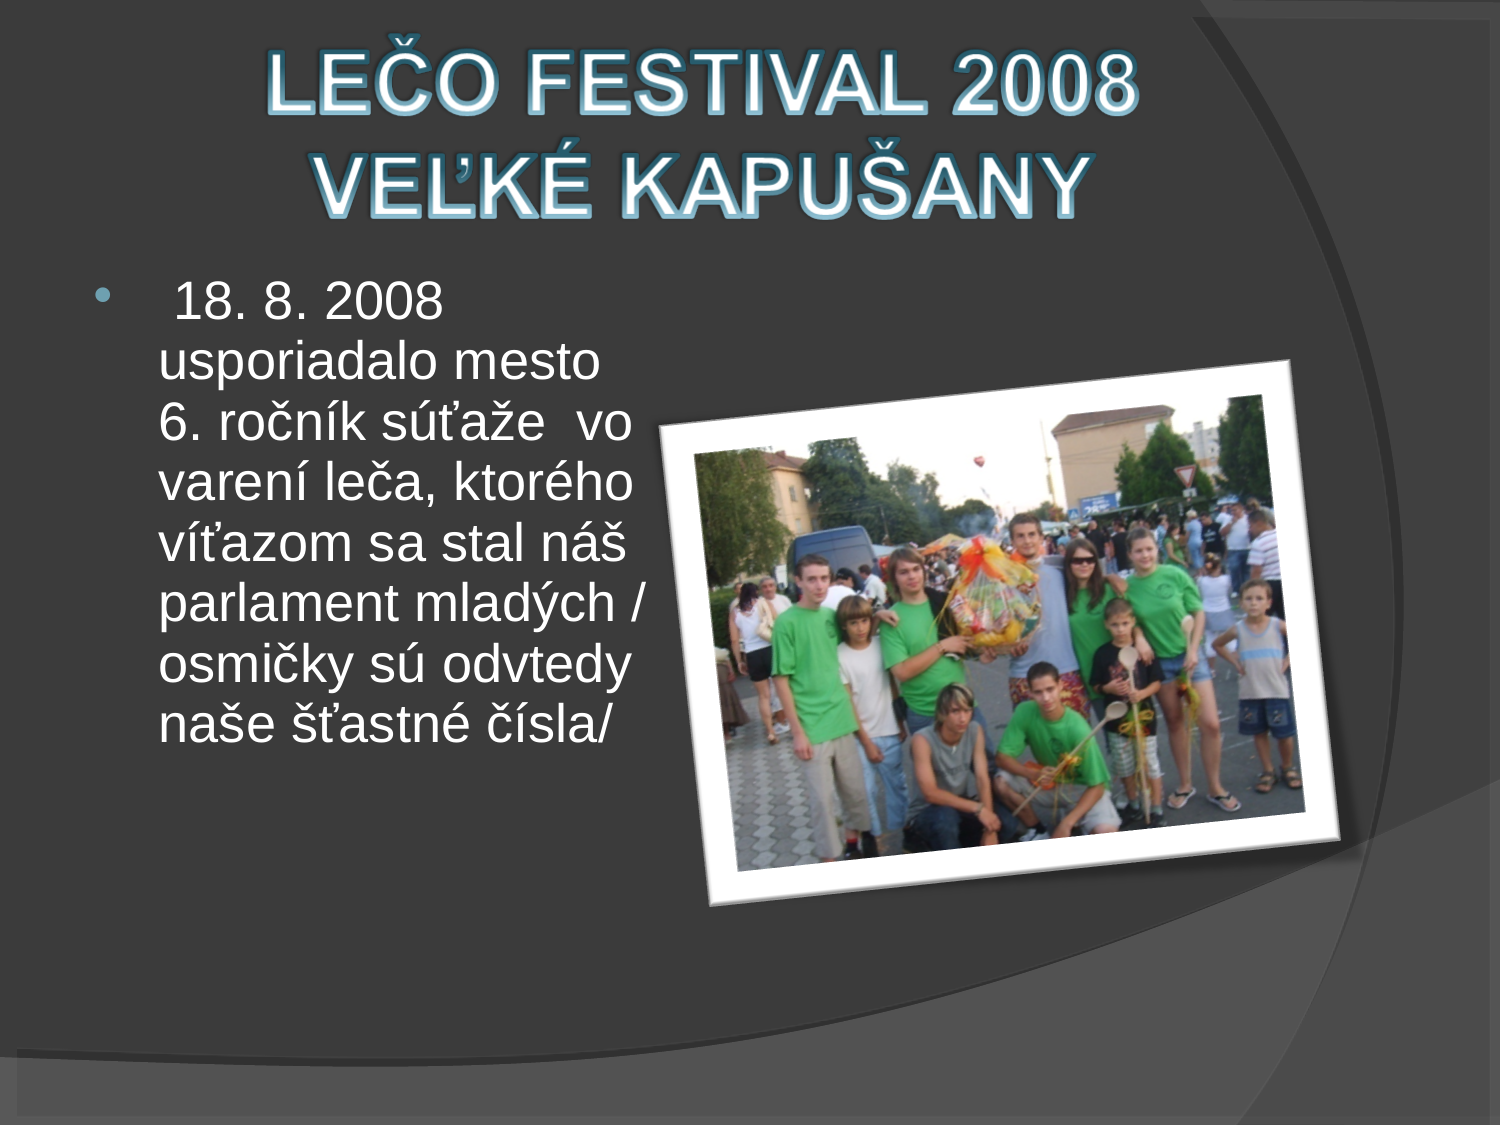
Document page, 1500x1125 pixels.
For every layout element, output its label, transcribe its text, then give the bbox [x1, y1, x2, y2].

list 18. 8. 2008 usporiadalo mesto 6. ročník súťaže vo varení leča, ktorého víťazom sa stal náš parlament mladých / osmičky sú odvtedy naše šťastné čísla/ [75, 262, 676, 1006]
text_box [88, 0, 1316, 241]
text_box [639, 340, 1377, 944]
